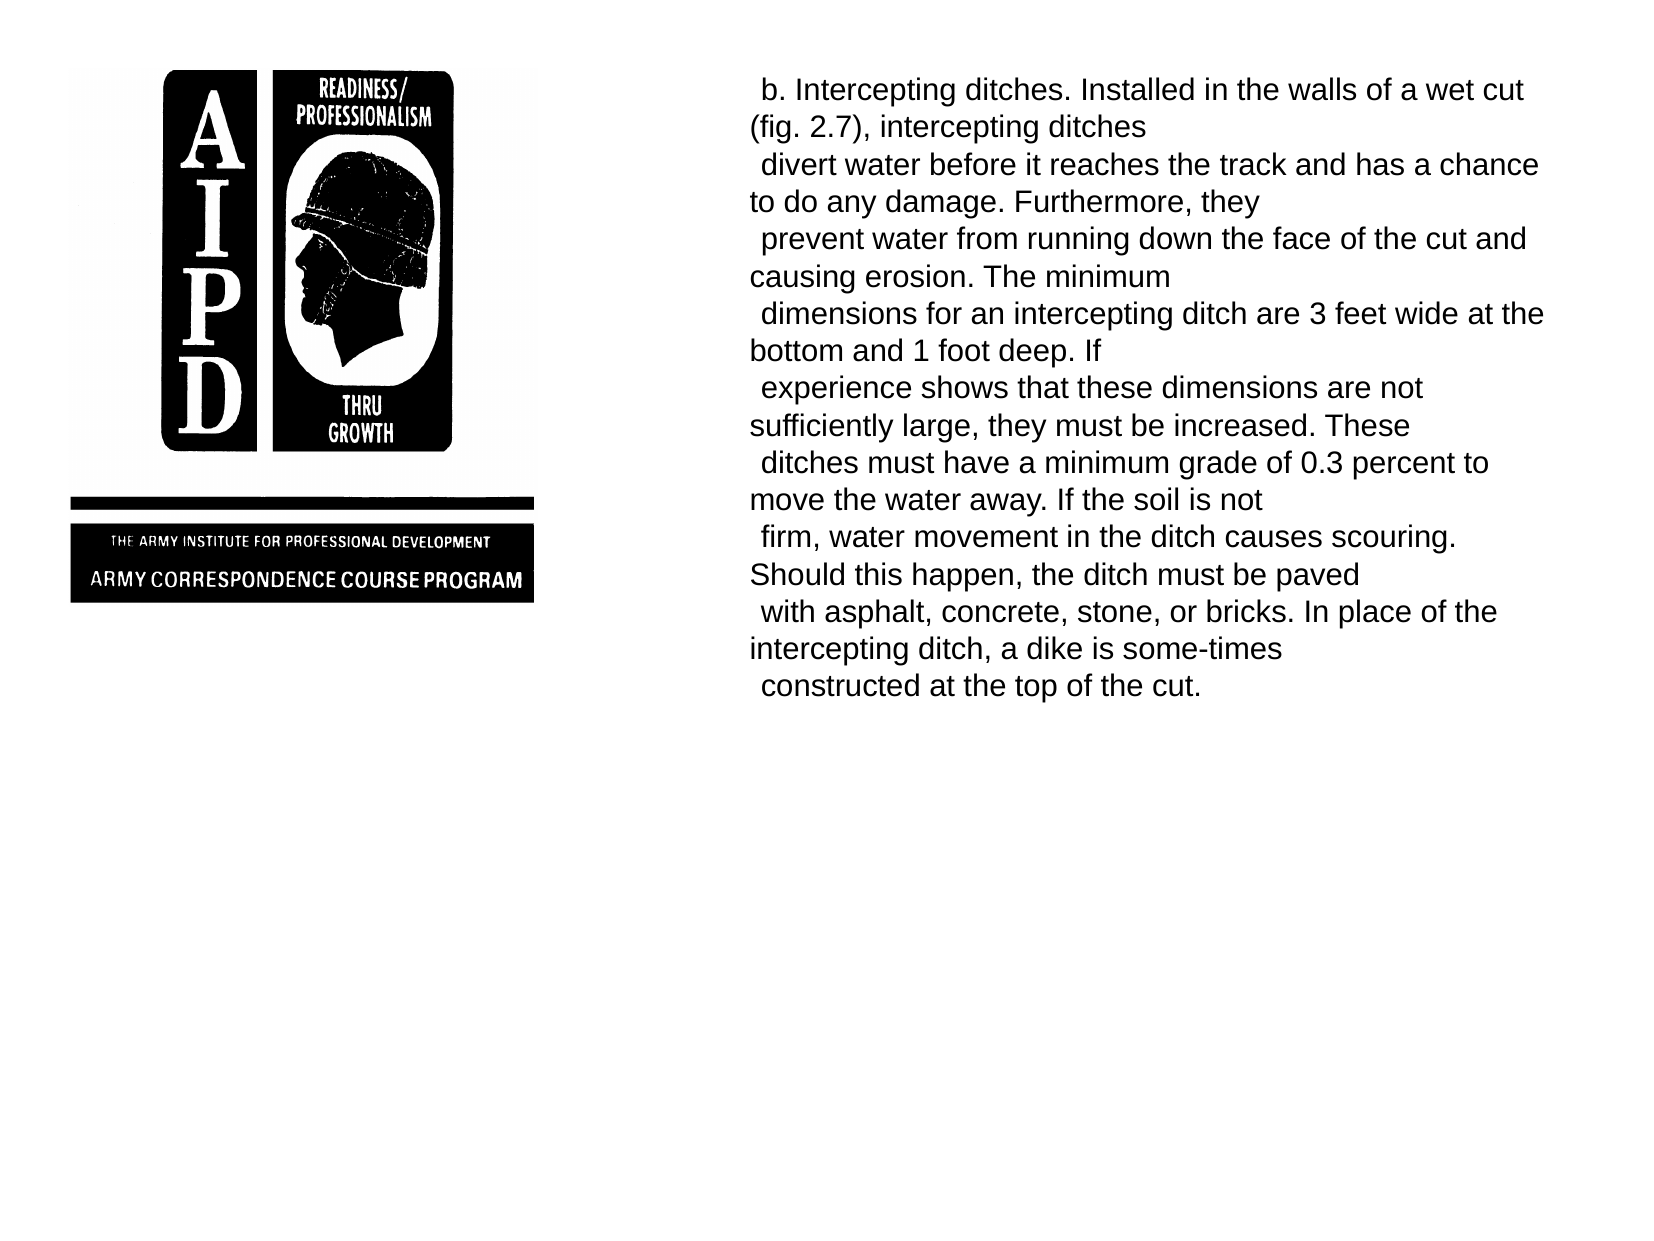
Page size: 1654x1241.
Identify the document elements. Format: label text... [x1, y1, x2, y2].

text_box b. Intercepting ditches. Installed in the walls of a wet cut (fig. 2.7), intercepting ditches divert water before it reaches the track and has a chance to do any damage. Furthermore, they prevent water from running down the face of the cut and causing erosion. The minimum dimensions for an intercepting ditch are 3 feet wide at the bottom and 1 foot deep. If experience shows that these dimensions are not sufficiently large, they must be increased. These ditches must have a minimum grade of 0.3 percent to move the water away. If the soil is not firm, water movement in the ditch causes scouring. Should this happen, the ditch must be paved with asphalt, concrete, stone, or bricks. In place of the intercepting ditch, a dike is some-times constructed at the top of the cut. [734, 62, 1562, 711]
picture [68, 68, 538, 607]
